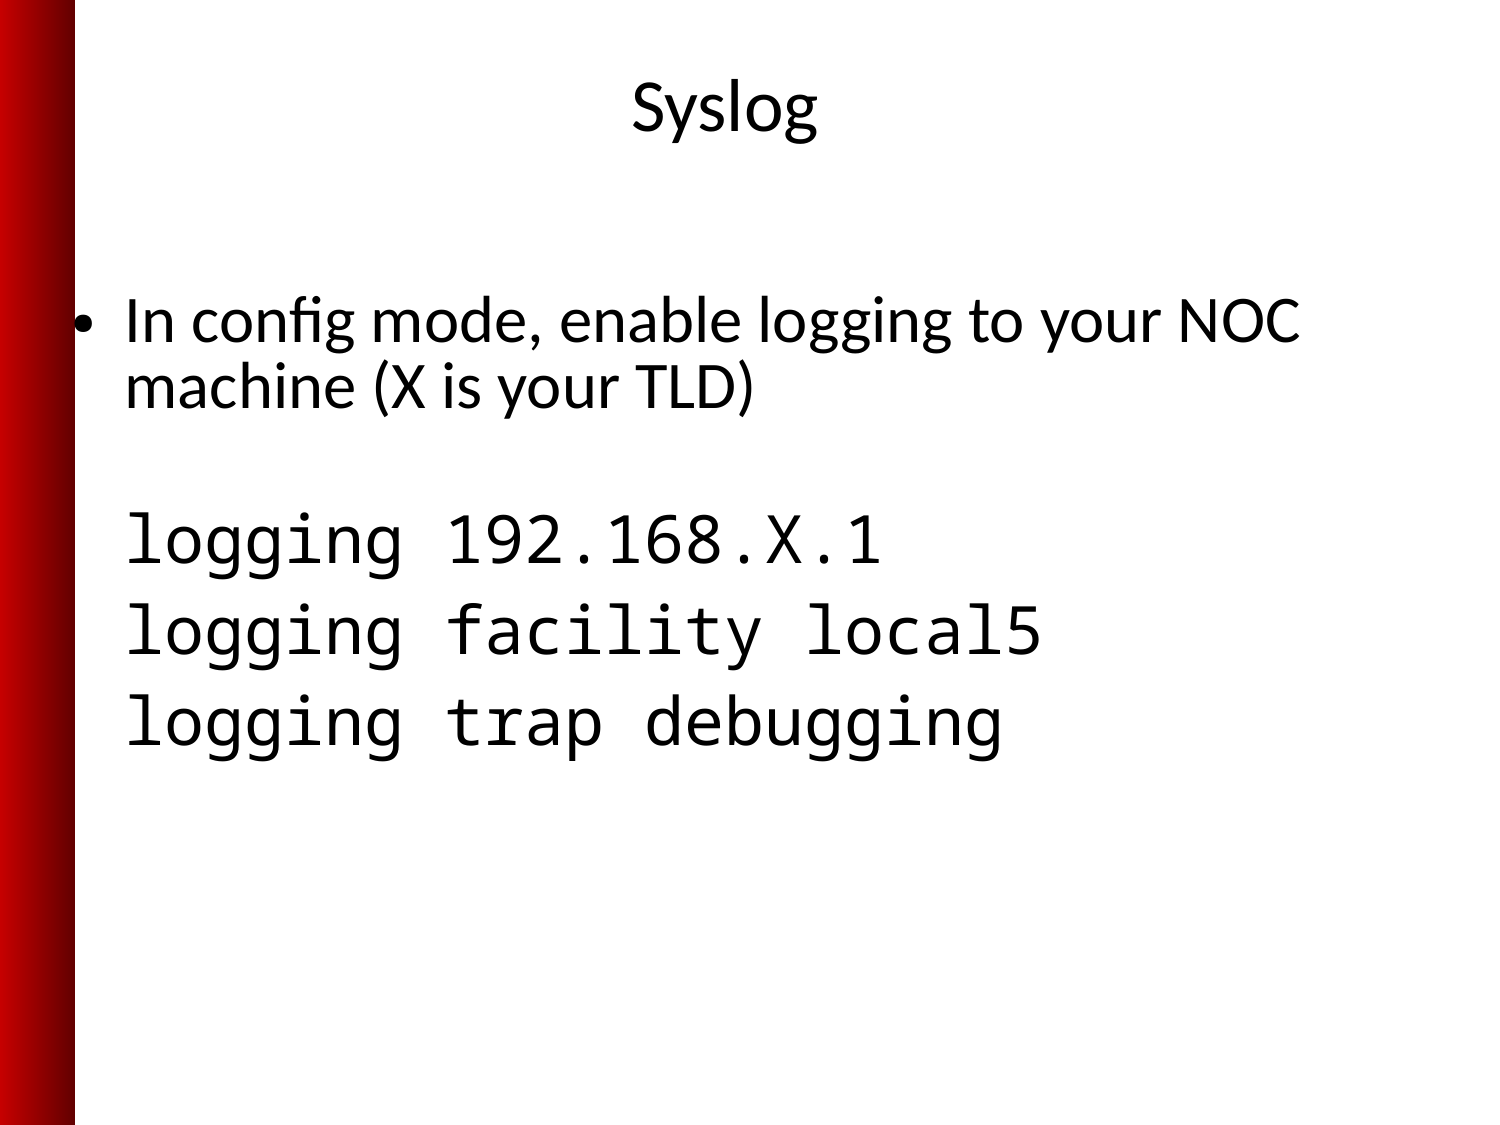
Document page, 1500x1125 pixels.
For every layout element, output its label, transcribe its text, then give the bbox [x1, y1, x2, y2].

list In config mode, enable logging to your NOC machine (X is your TLD) logging 192.168.X.1 logging facility local5 logging trap debugging [53, 292, 1446, 1013]
title Syslog [99, 24, 1350, 200]
